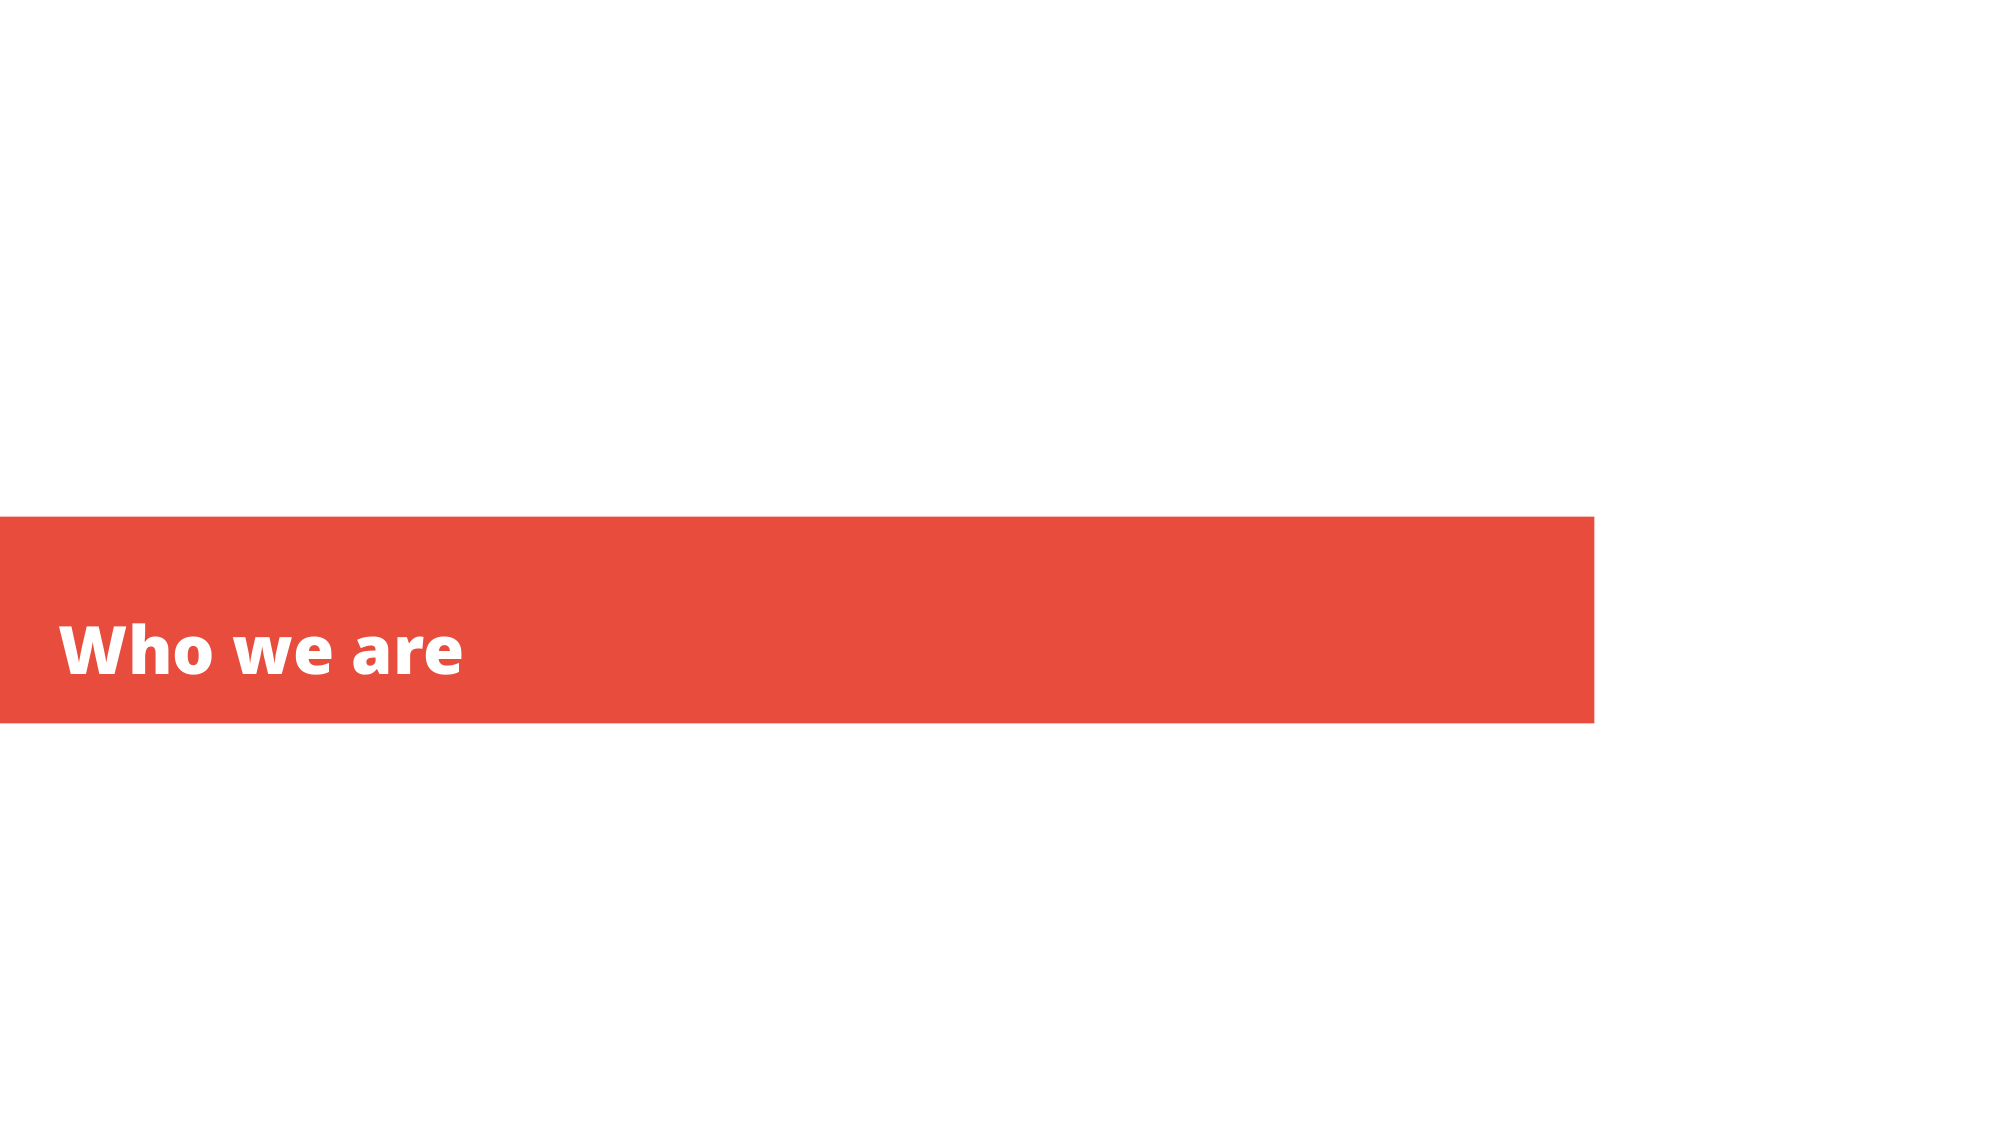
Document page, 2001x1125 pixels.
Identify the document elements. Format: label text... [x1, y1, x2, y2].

title Who we are [59, 546, 1595, 694]
